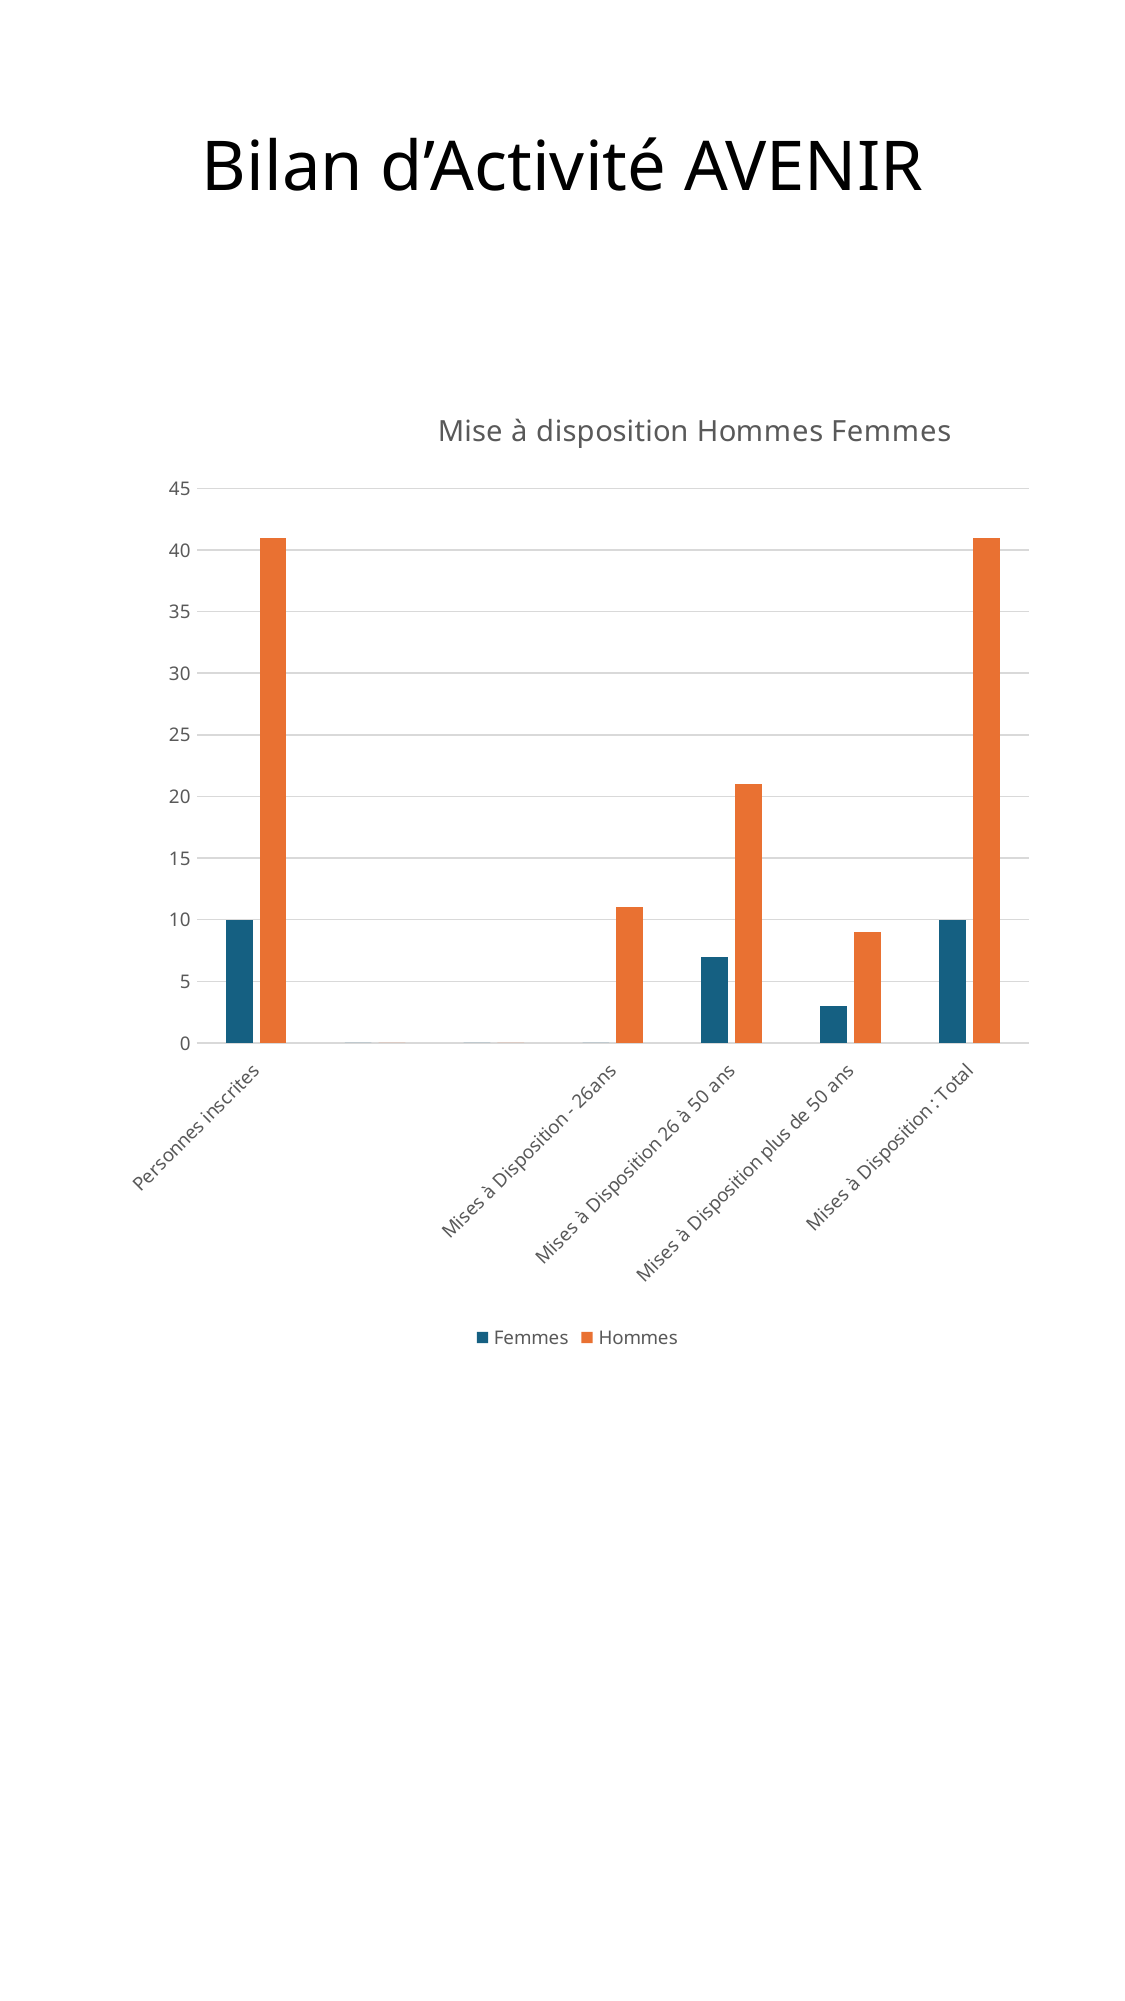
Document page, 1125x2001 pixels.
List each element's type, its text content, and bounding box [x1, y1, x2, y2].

title Bilan d’Activité AVENIR [77, 106, 1048, 231]
chart [107, 369, 1048, 1357]
